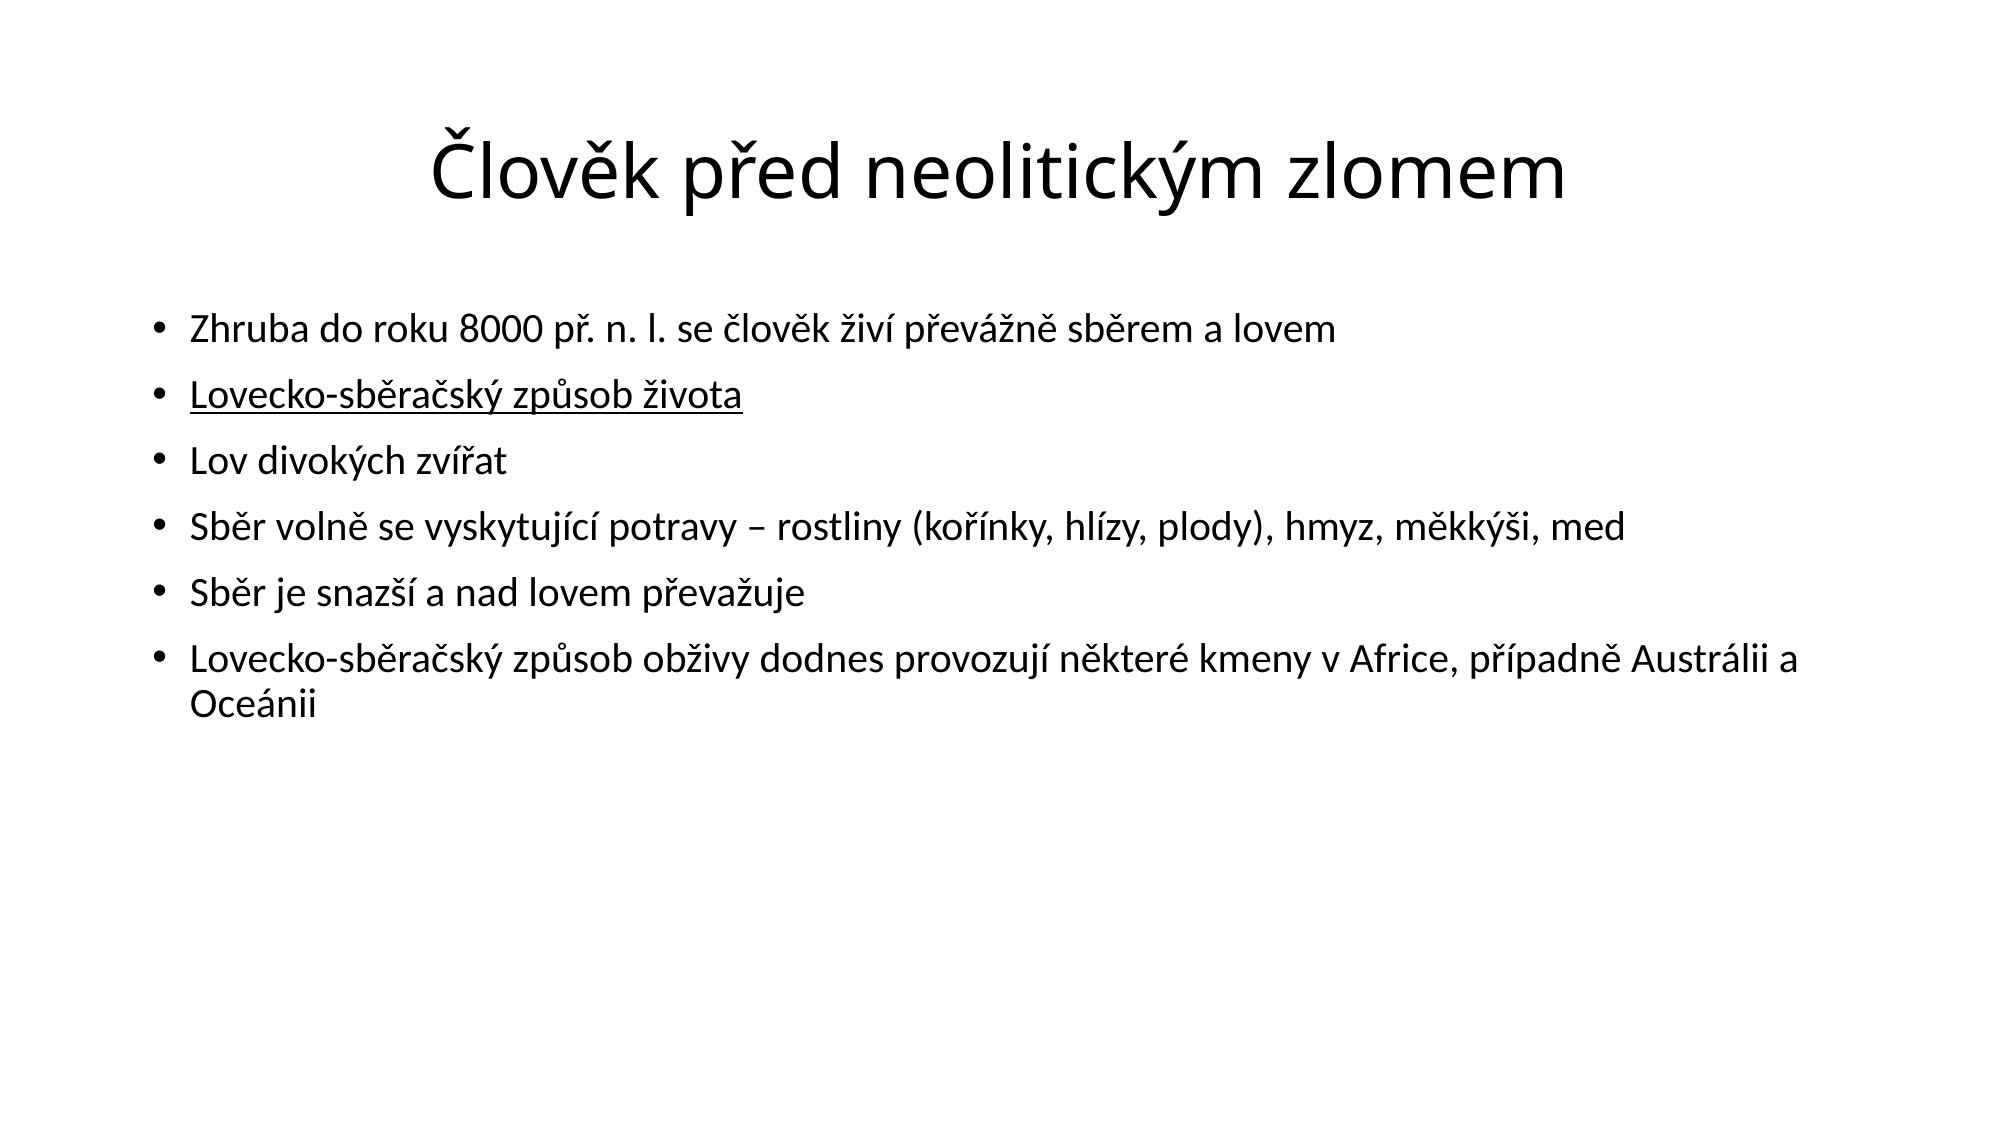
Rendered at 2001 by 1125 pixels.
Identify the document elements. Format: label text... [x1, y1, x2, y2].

list Zhruba do roku 8000 př. n. l. se člověk živí převážně sběrem a lovem Lovecko-sběračský způsob života Lov divokých zvířat Sběr volně se vyskytující potravy – rostliny (kořínky, hlízy, plody), hmyz, měkkýši, med Sběr je snazší a nad lovem převažuje Lovecko-sběračský způsob obživy dodnes provozují některé kmeny v Africe, případně Austrálii a Oceánii [137, 299, 1863, 1014]
title Člověk před neolitickým zlomem [137, 59, 1863, 278]
